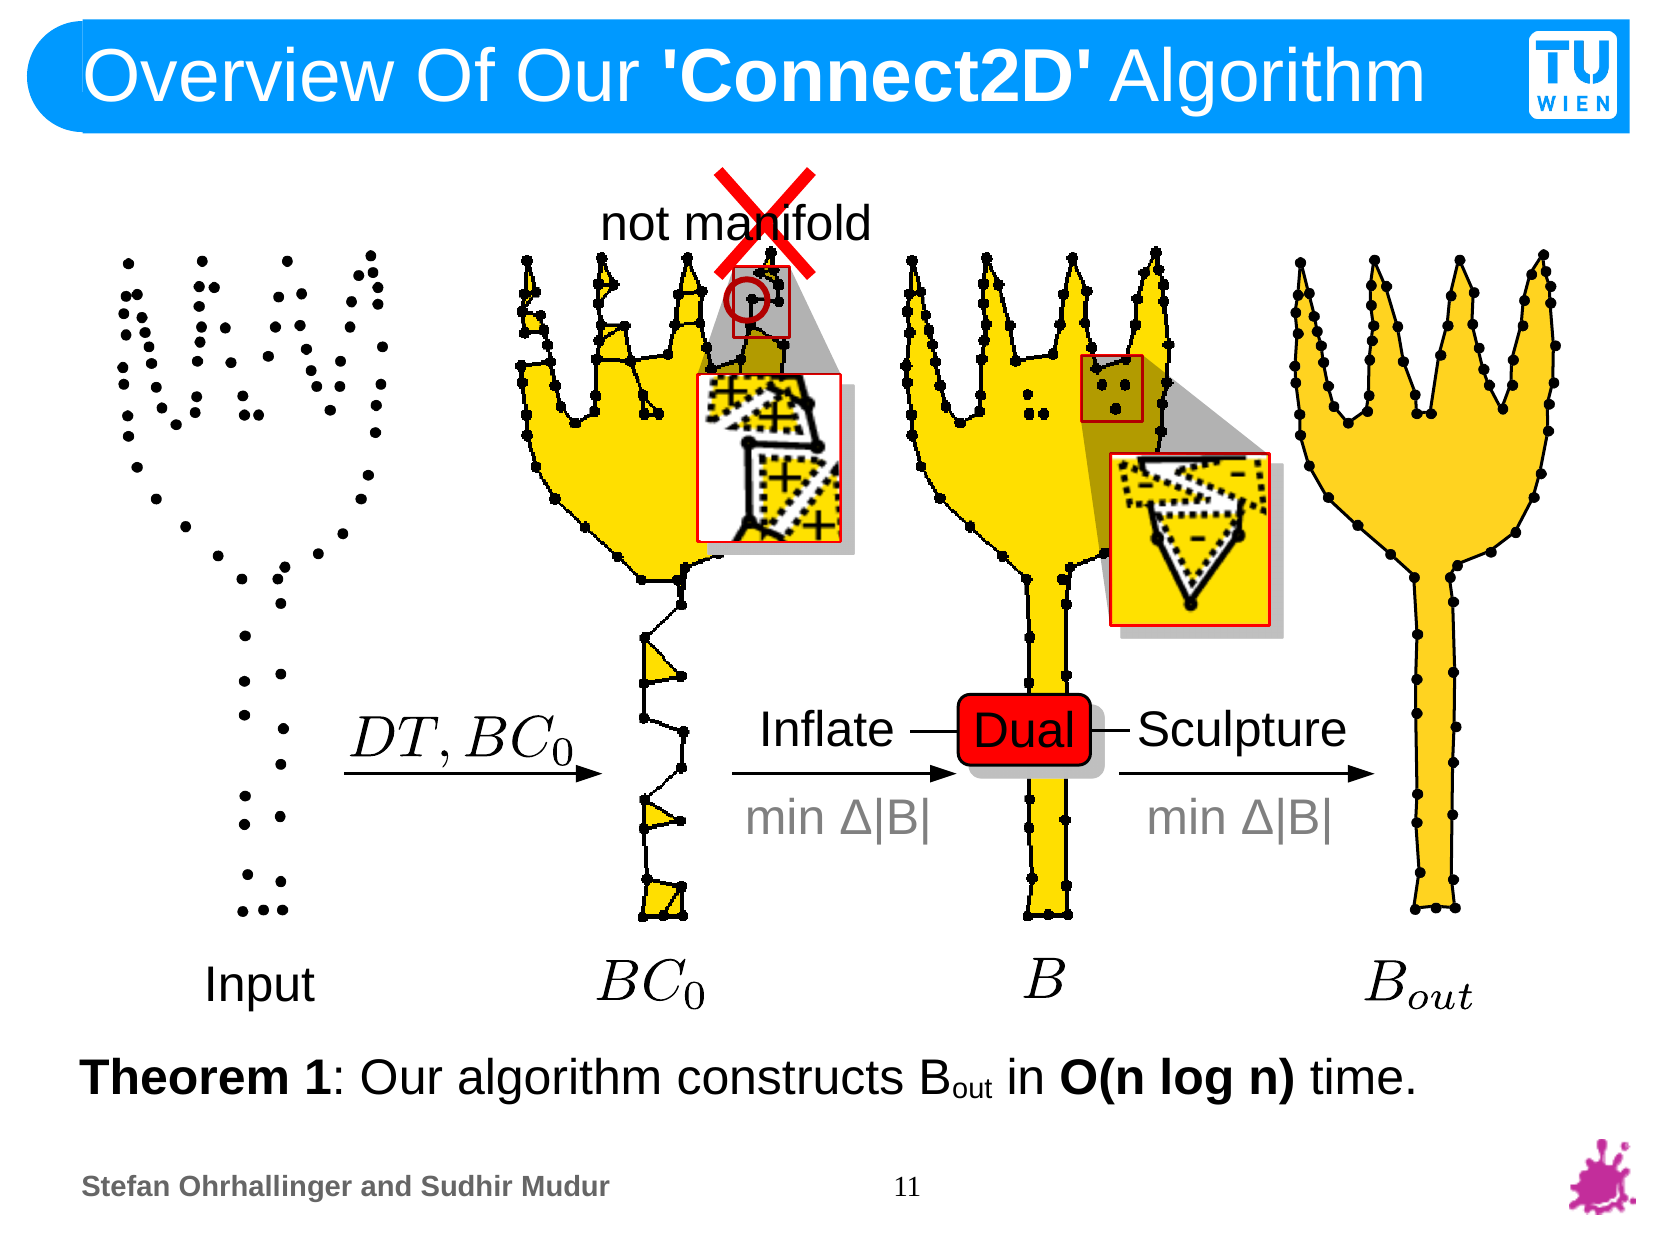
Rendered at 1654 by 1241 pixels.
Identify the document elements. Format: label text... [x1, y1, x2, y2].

text_box Input [189, 948, 331, 1020]
text_box [593, 958, 707, 1010]
picture [515, 768, 575, 772]
text_box [347, 715, 575, 768]
text_box min Δ|B| [730, 782, 953, 854]
text_box not manifold [585, 187, 888, 259]
text_box Inflate [744, 693, 911, 782]
picture [1569, 1139, 1636, 1215]
text_box [1081, 355, 1270, 626]
text_box Theorem 1: Our algorithm constructs Bout in O(n log n) time. [64, 1042, 1434, 1130]
picture [900, 732, 1175, 921]
picture [515, 245, 790, 922]
text_box [697, 266, 841, 542]
title Overview Of Our 'Connect2D' Algorithm [82, 33, 1486, 118]
picture [1529, 31, 1617, 119]
picture [900, 245, 1175, 730]
picture [737, 259, 790, 265]
text_box Dual [958, 694, 1091, 766]
picture [1289, 249, 1561, 915]
picture [1112, 455, 1267, 623]
picture [117, 250, 388, 917]
text_box [1020, 957, 1069, 998]
picture [700, 375, 840, 541]
text_box min Δ|B| [1131, 782, 1354, 853]
picture [911, 775, 930, 782]
text_box [1361, 960, 1475, 1010]
text_box Sculpture [1122, 693, 1363, 820]
